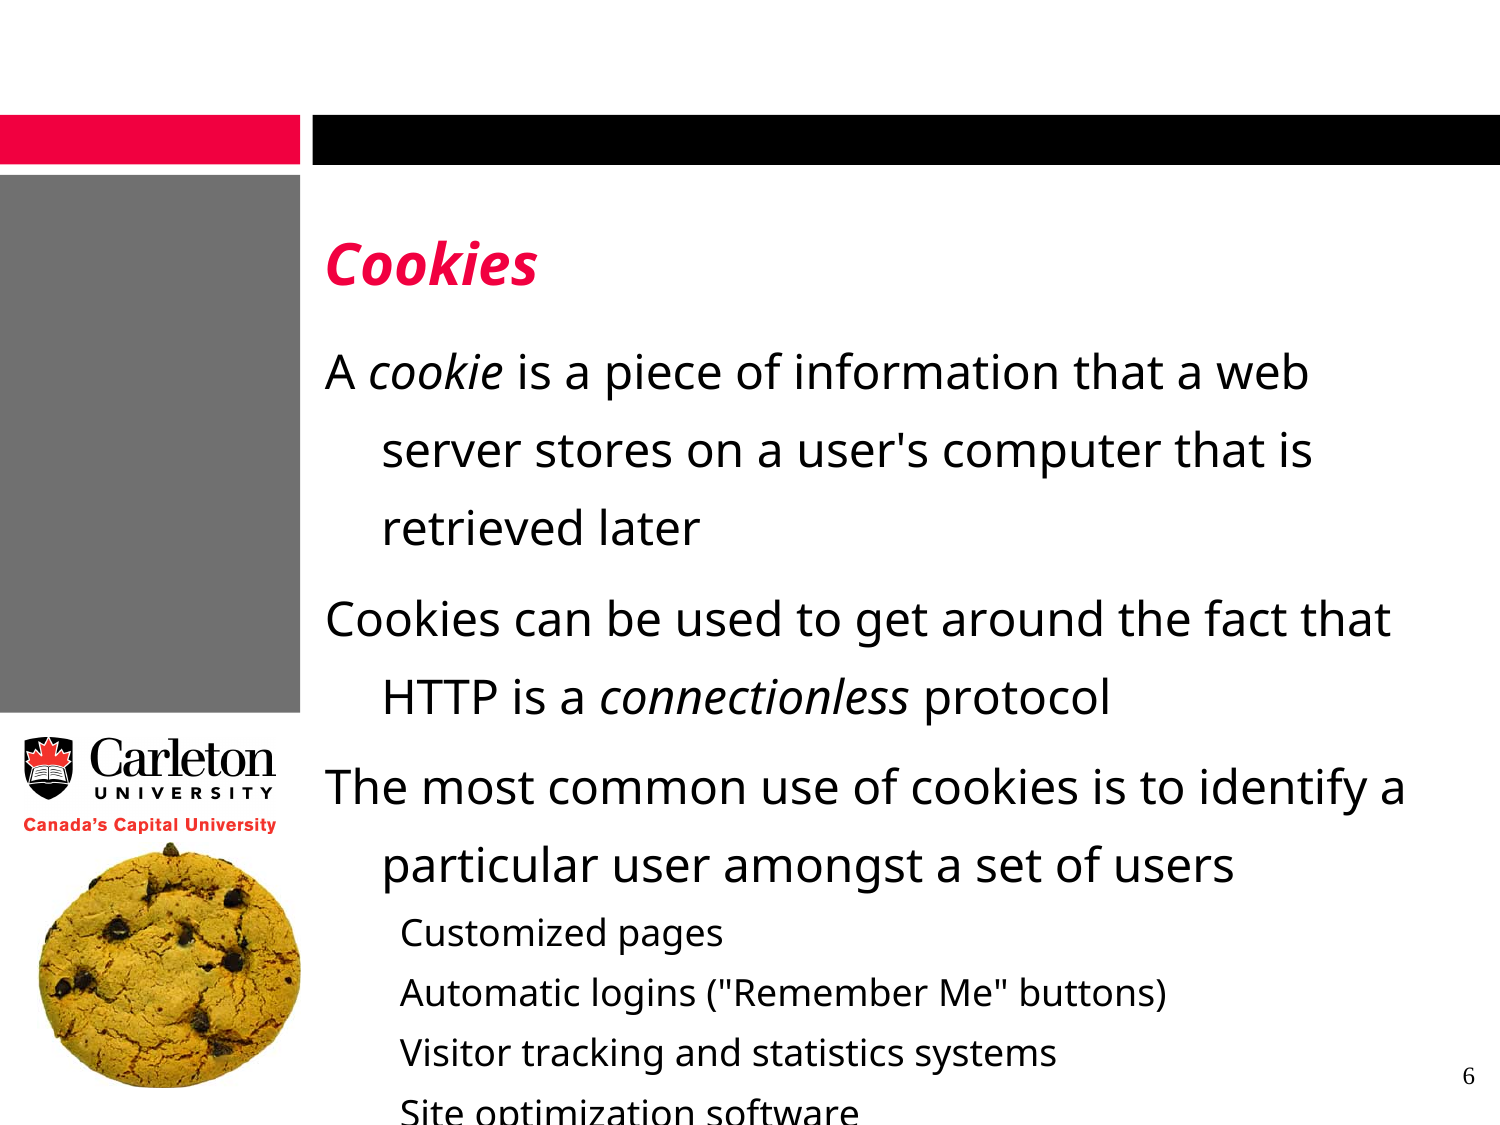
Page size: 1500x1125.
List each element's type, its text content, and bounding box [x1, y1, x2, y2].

title Cookies [324, 187, 1450, 324]
picture [37, 842, 301, 1088]
list A cookie is a piece of information that a web server stores on a user's computer that is retrieved later Cookies can be used to get around the fact that HTTP is a connectionless protocol The most common use of cookies is to identify a particular user amongst a set of users Customized pages Automatic logins ("Remember Me" buttons) Visitor tracking and statistics systems Site optimization software [324, 324, 1450, 1085]
picture [24, 737, 276, 834]
